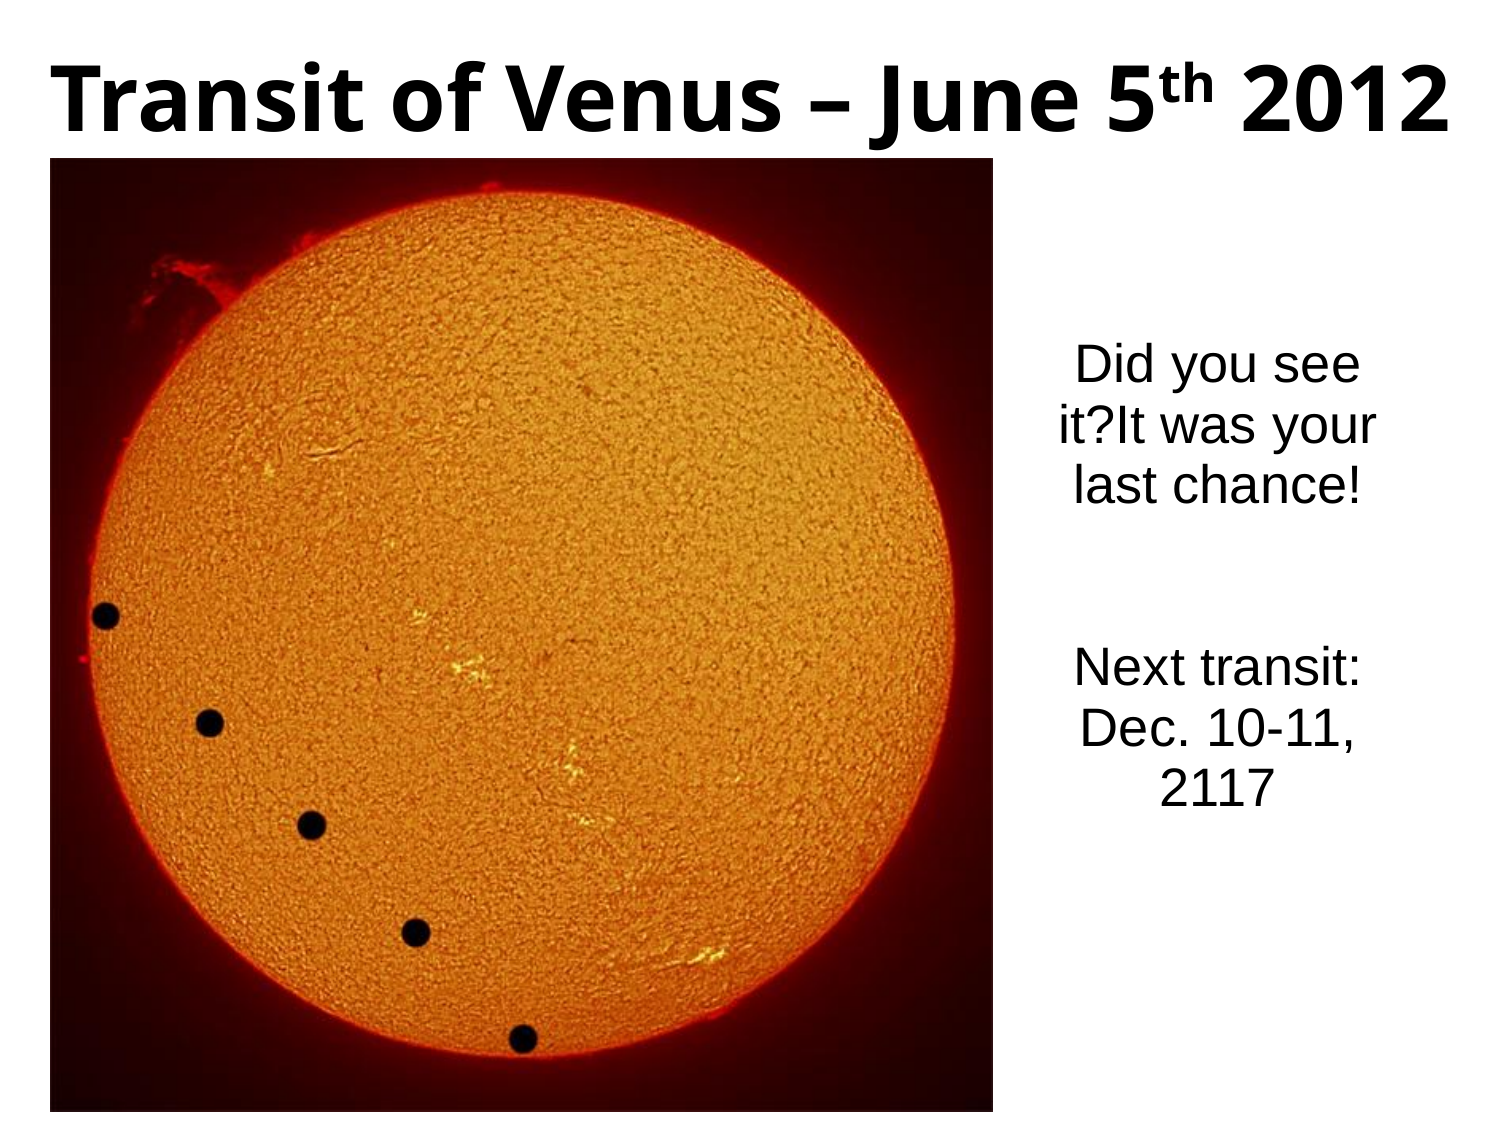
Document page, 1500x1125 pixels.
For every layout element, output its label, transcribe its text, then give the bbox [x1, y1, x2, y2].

picture [50, 158, 993, 1112]
text_box Did you see it?It was your last chance! Next transit: Dec. 10-11, 2117 [1034, 326, 1402, 826]
title Transit of Venus – June 5th 2012 [30, 21, 1471, 172]
